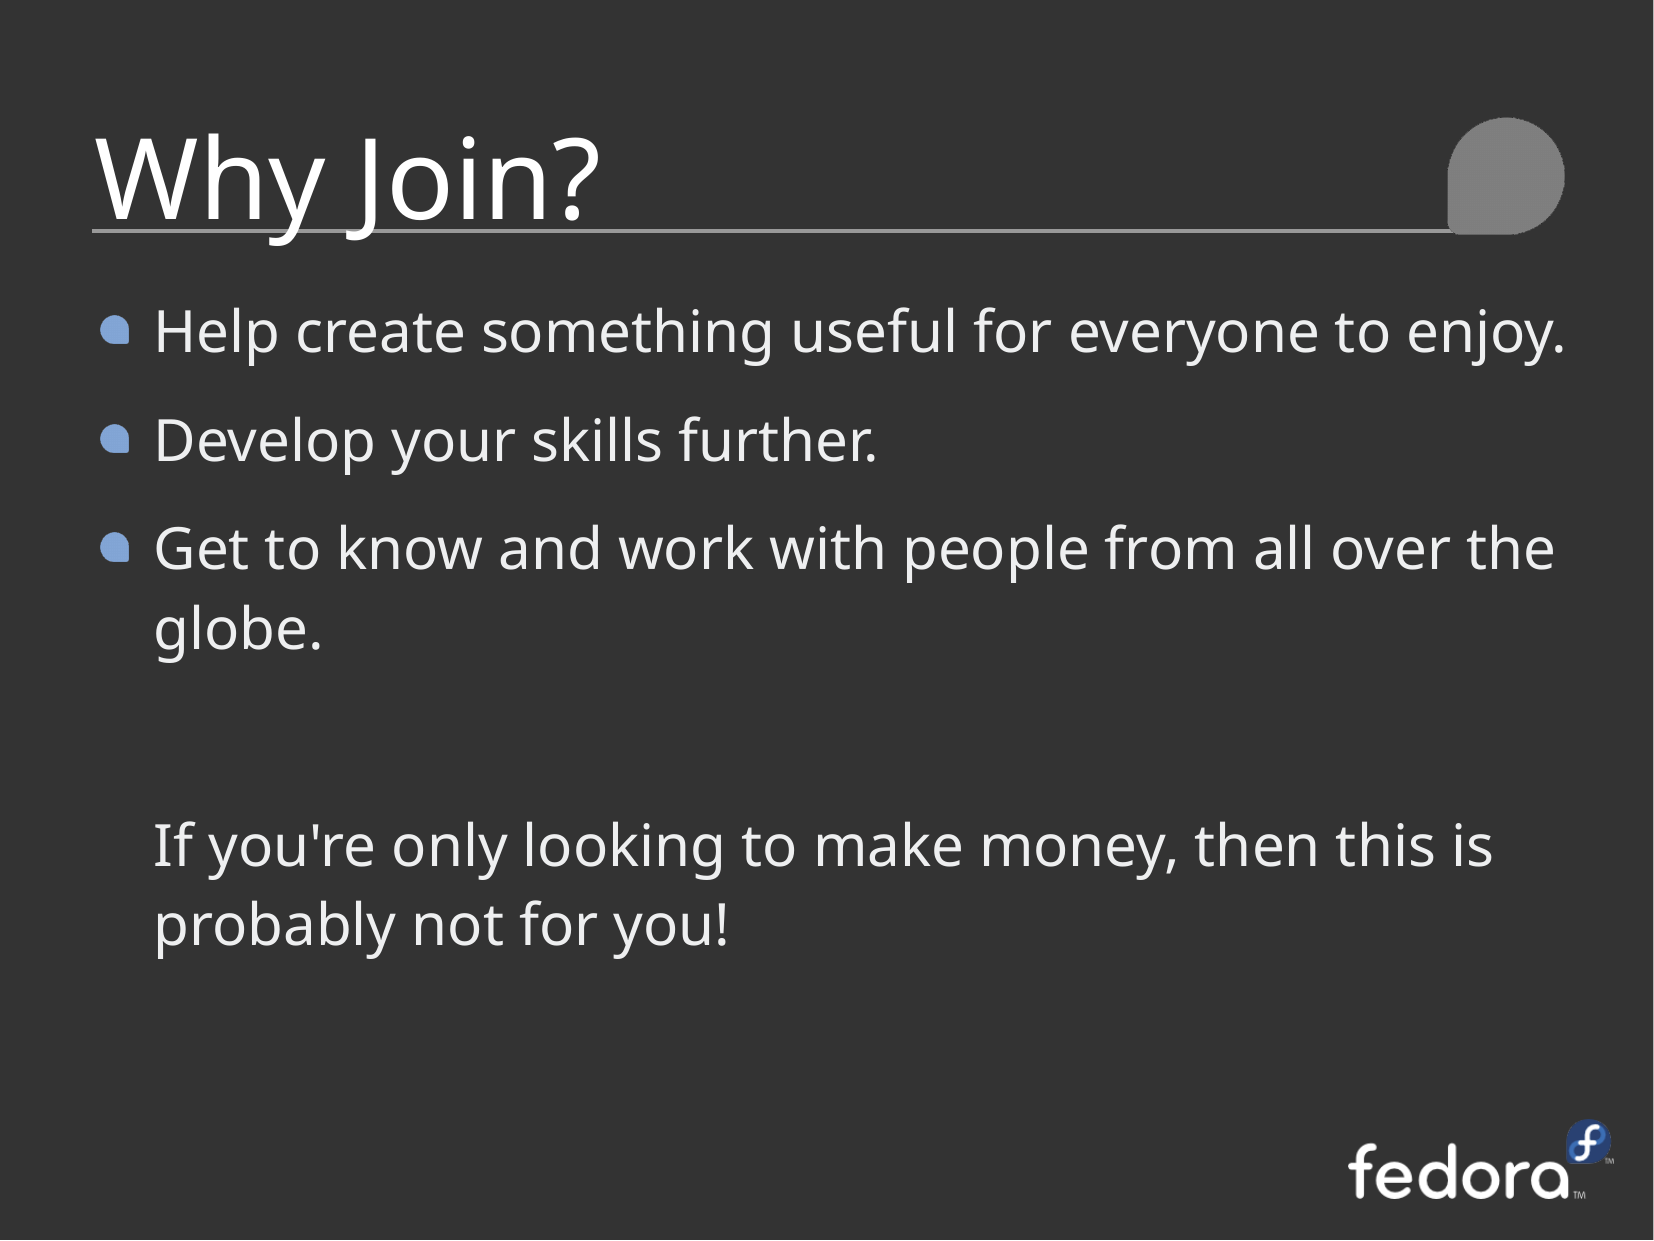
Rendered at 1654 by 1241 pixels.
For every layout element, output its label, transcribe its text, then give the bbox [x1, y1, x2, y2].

picture [1447, 117, 1565, 235]
title Why Join? [94, 100, 1426, 251]
picture [1348, 1119, 1614, 1199]
list Help create something useful for everyone to enjoy. Develop your skills further. Get to know and work with people from all over the globe. If you're only looking to make money, then this is probably not for you! [82, 290, 1571, 1094]
